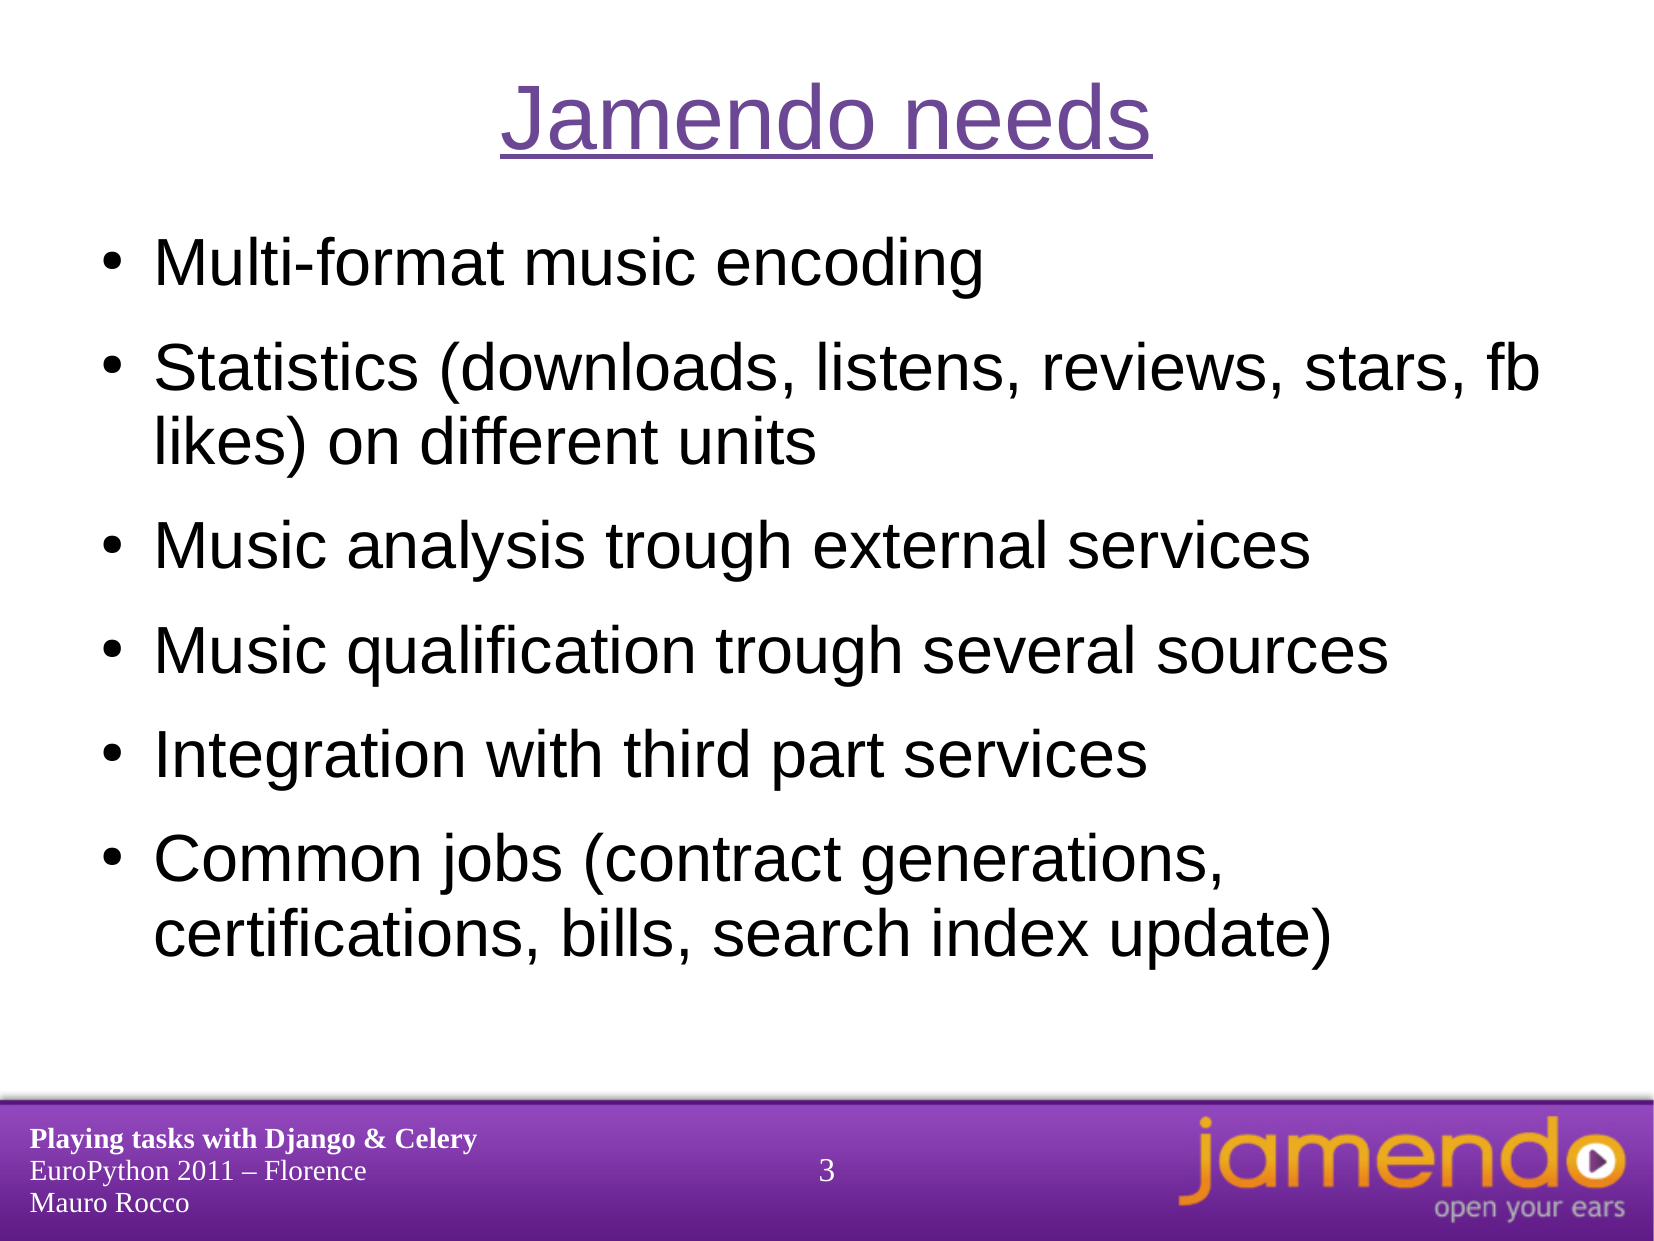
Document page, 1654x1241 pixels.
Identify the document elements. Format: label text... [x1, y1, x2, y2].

title Jamendo needs [82, 13, 1571, 222]
picture [0, 0, 1654, 1241]
list Multi-format music encoding Statistics (downloads, listens, reviews, stars, fb likes) on different units Music analysis trough external services Music qualification trough several sources Integration with third part services Common jobs (contract generations, certifications, bills, search index update) [82, 225, 1571, 1044]
